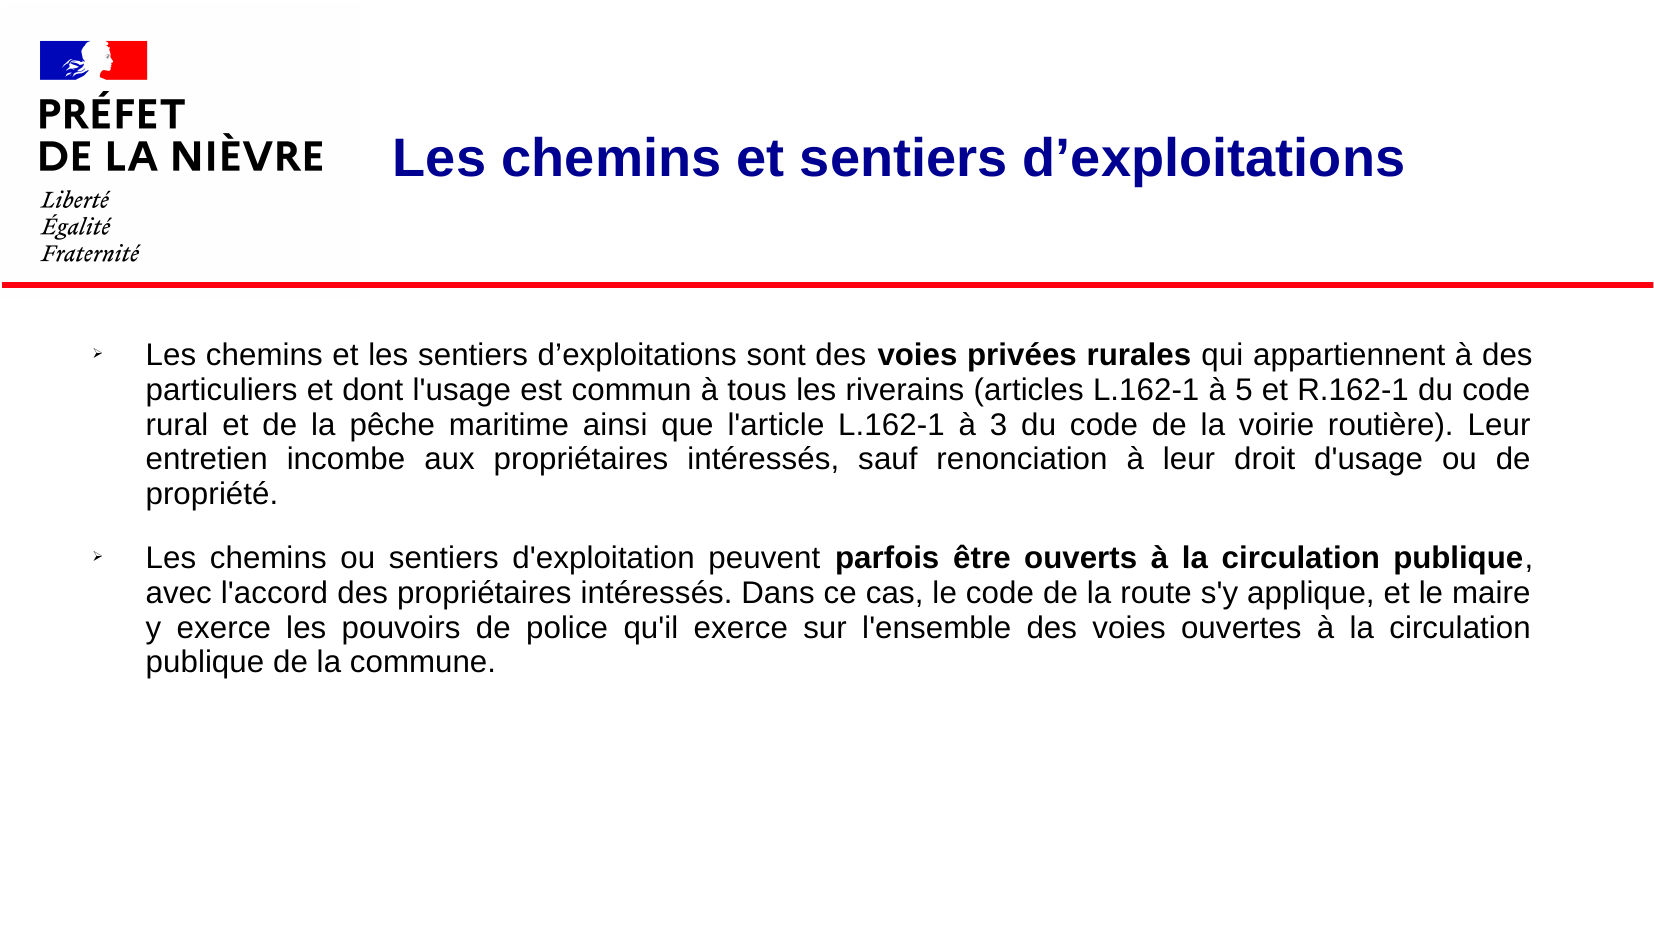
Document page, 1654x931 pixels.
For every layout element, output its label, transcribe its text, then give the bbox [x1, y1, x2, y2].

picture [1, 283, 361, 301]
picture [1, 2, 361, 282]
subtitle Les chemins et sentiers d’exploitations [361, 120, 1501, 256]
text_box Les chemins et les sentiers d’exploitations sont des voies privées rurales qui appartiennent à des particuliers et dont l'usage est commun à tous les riverains (articles L.162-1 à 5 et R.162-1 du code rural et de la pêche maritime ainsi que l'article L.162-1 à 3 du code de la voirie routière). Leur entretien incombe aux propriétaires intéressés, sauf renonciation à leur droit d'usage ou de propriété. Les chemins ou sentiers d'exploitation peuvent parfois être ouverts à la circulation publique, avec l'accord des propriétaires intéressés. Dans ce cas, le code de la route s'y applique, et le maire y exerce les pouvoirs de police qu'il exerce sur l'ensemble des voies ouvertes à la circulation publique de la commune. [60, 330, 1549, 786]
